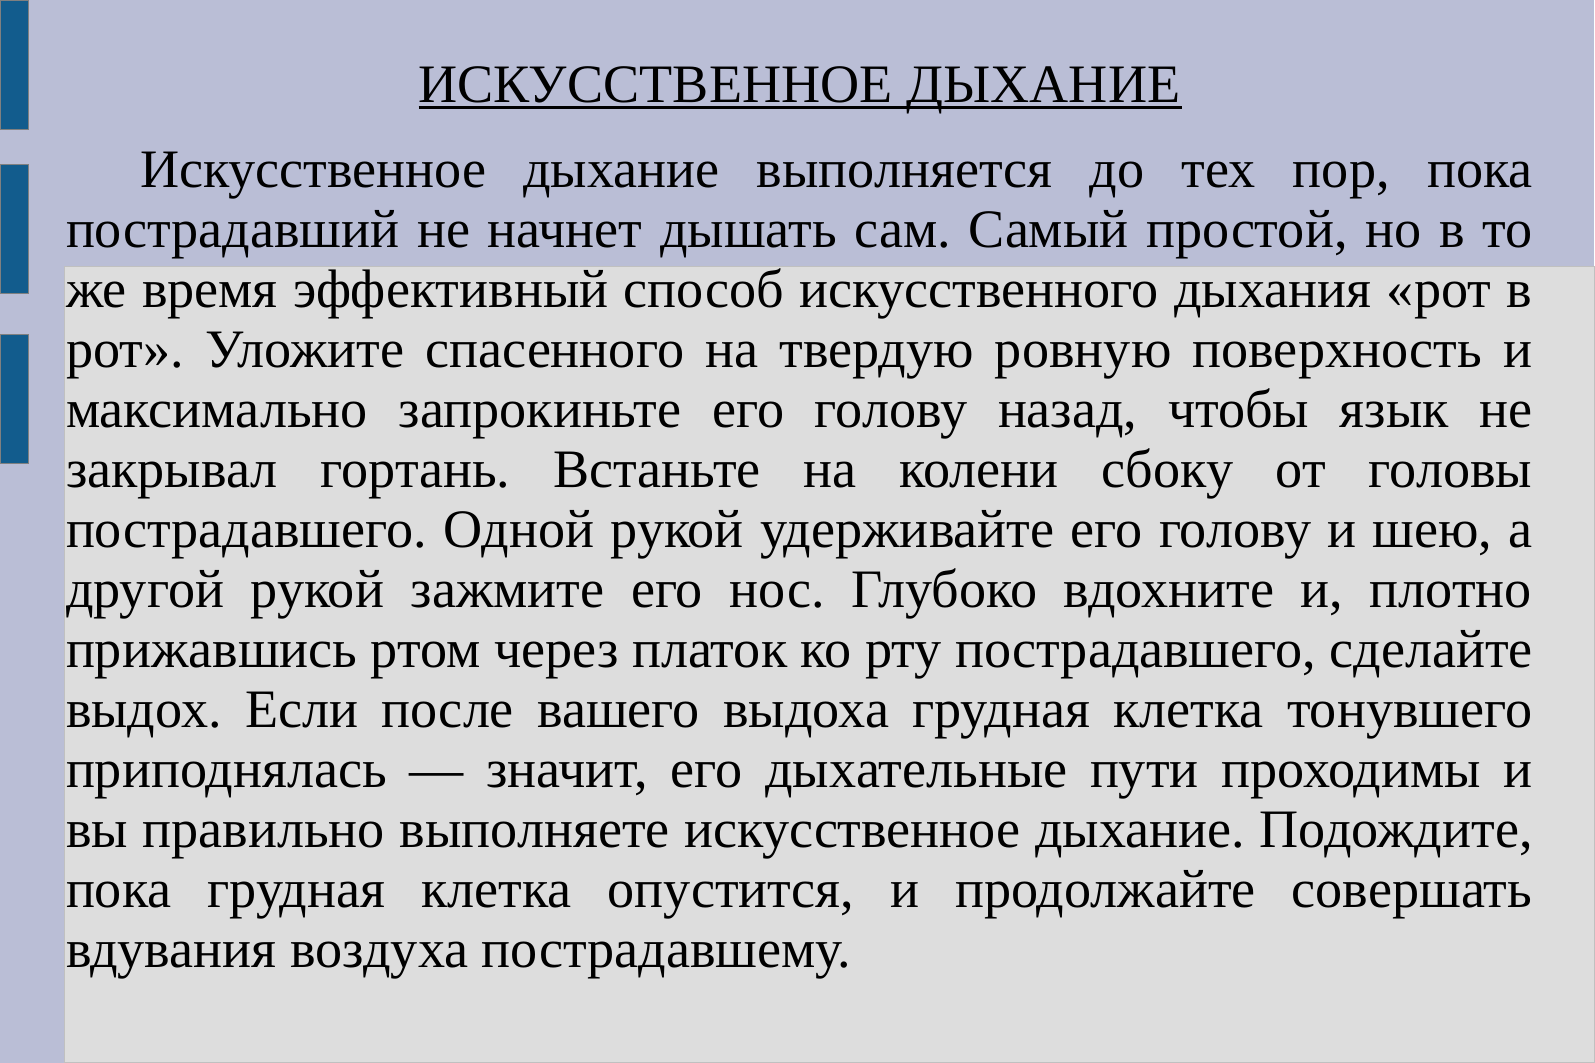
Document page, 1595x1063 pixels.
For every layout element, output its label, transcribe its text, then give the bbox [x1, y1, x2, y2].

text_box ИСКУССТВЕННОЕ ДЫХАНИЕ Искусственное дыхание выполняется до тех пор, пока пострадавший не начнет дышать сам. Самый простой, но в то же время эффективный способ искусственного дыхания «рот в рот». Уложите спасенного на твердую ровную поверхность и максимально запрокиньте его голову назад, чтобы язык не закрывал гортань. Встаньте на колени сбоку от головы пострадавшего. Одной рукой удерживайте его голову и шею, а другой рукой зажмите его нос. Глубоко вдохните и, плотно прижавшись ртом через платок ко рту пострадавшего, сделайте выдох. Если после вашего выдоха грудная клетка тонувшего приподнялась — значит, его дыхательные пути проходимы и вы правильно выполняете искусственное дыхание. Подождите, пока грудная клетка опустится, и продолжайте совершать вдувания воздуха пострадавшему. [51, 46, 1550, 1002]
